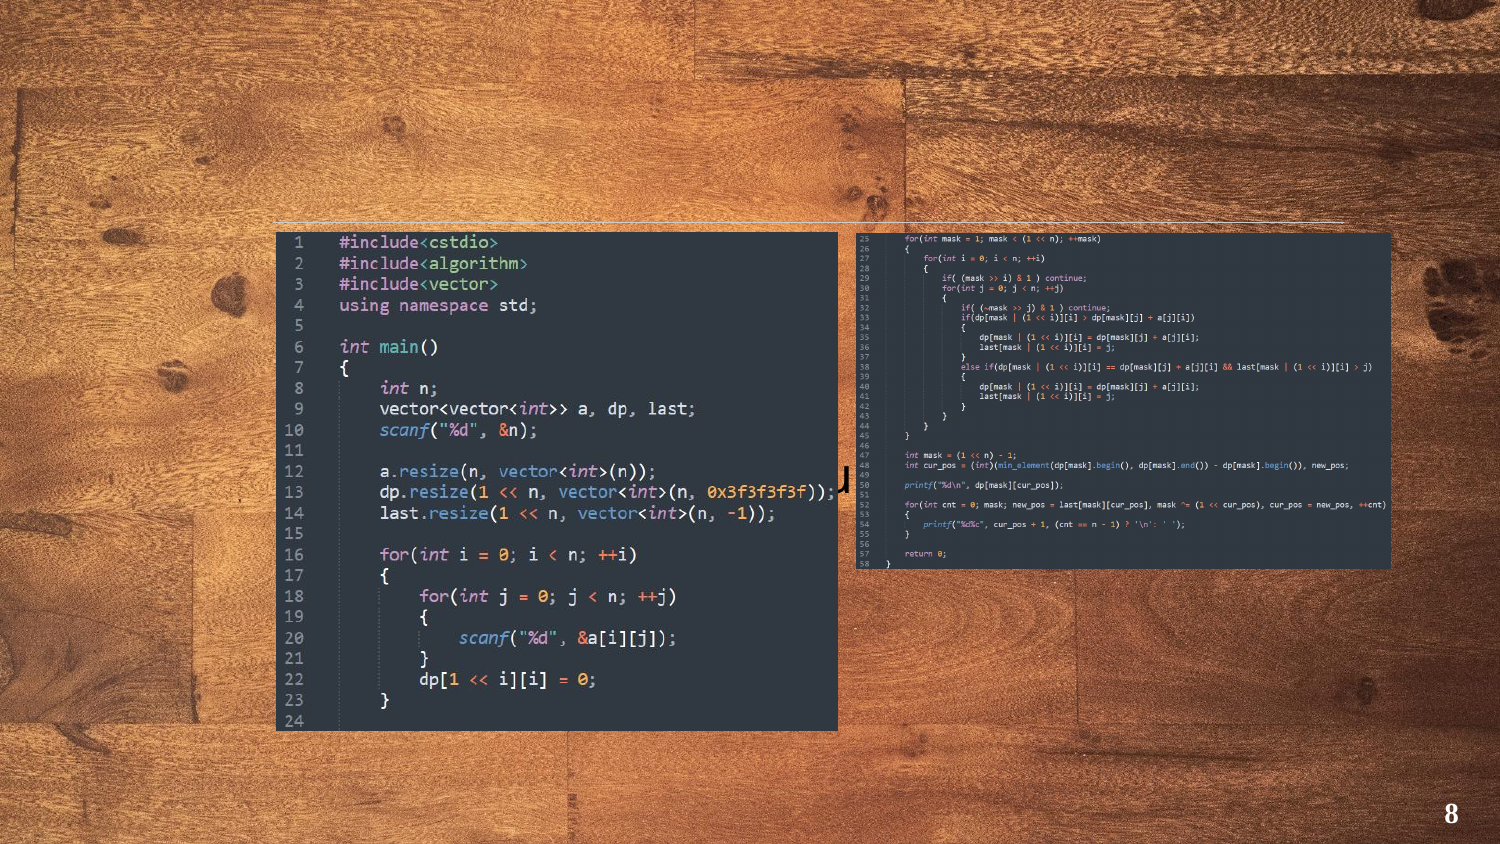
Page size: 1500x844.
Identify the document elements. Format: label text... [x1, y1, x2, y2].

slide_number 8 [1429, 779, 1500, 844]
picture [856, 233, 1391, 569]
title 範例程式 [255, 117, 1341, 233]
picture [276, 232, 838, 731]
